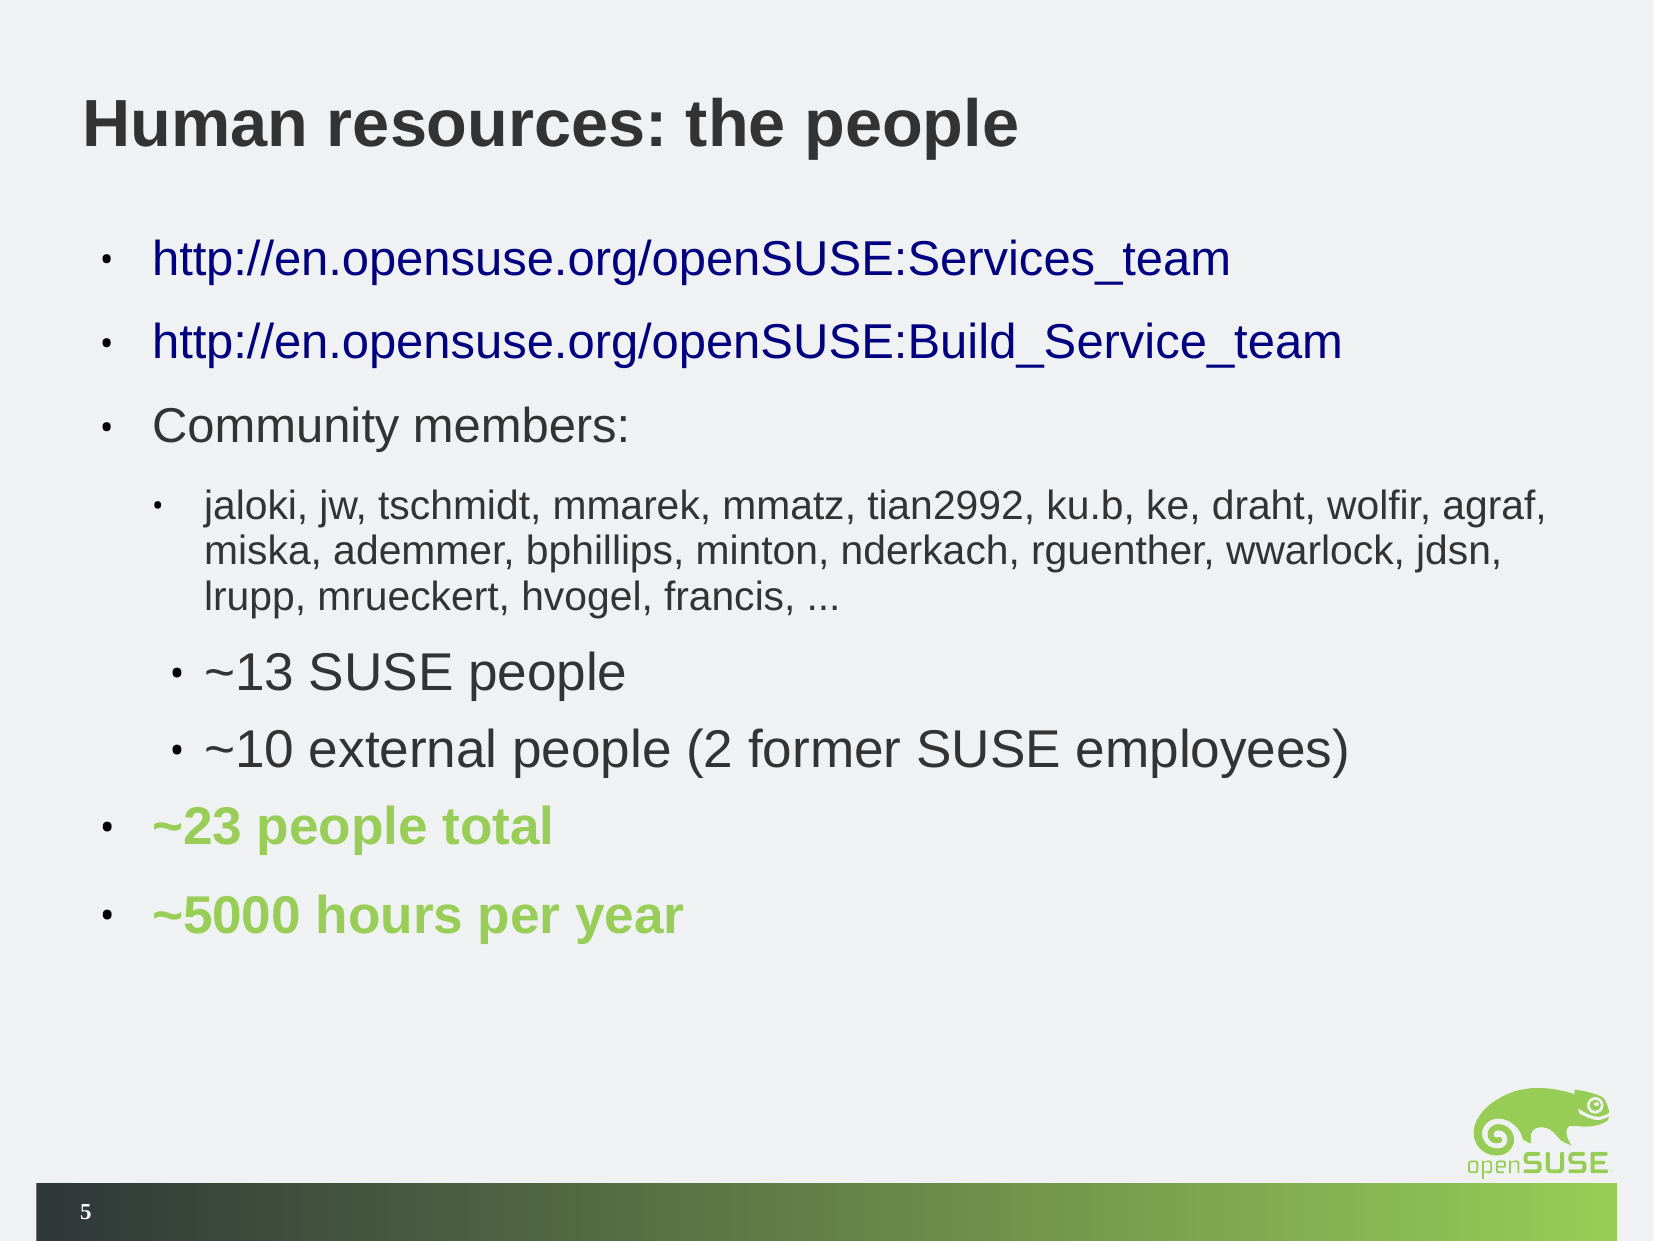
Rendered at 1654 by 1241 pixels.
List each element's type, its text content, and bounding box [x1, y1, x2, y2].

picture [0, 0, 1654, 1241]
title Human resources: the people [82, 49, 1571, 198]
list http://en.opensuse.org/openSUSE:Services_team http://en.opensuse.org/openSUSE:Build_Service_team Community members: jaloki, jw, tschmidt, mmarek, mmatz, tian2992, ku.b, ke, draht, wolfir, agraf, miska, ademmer, bphillips, minton, nderkach, rguenther, wwarlock, jdsn, lrupp, mrueckert, hvogel, francis, ... ~13 SUSE people ~10 external people (2 former SUSE employees) ~23 people total ~5000 hours per year [82, 231, 1571, 951]
